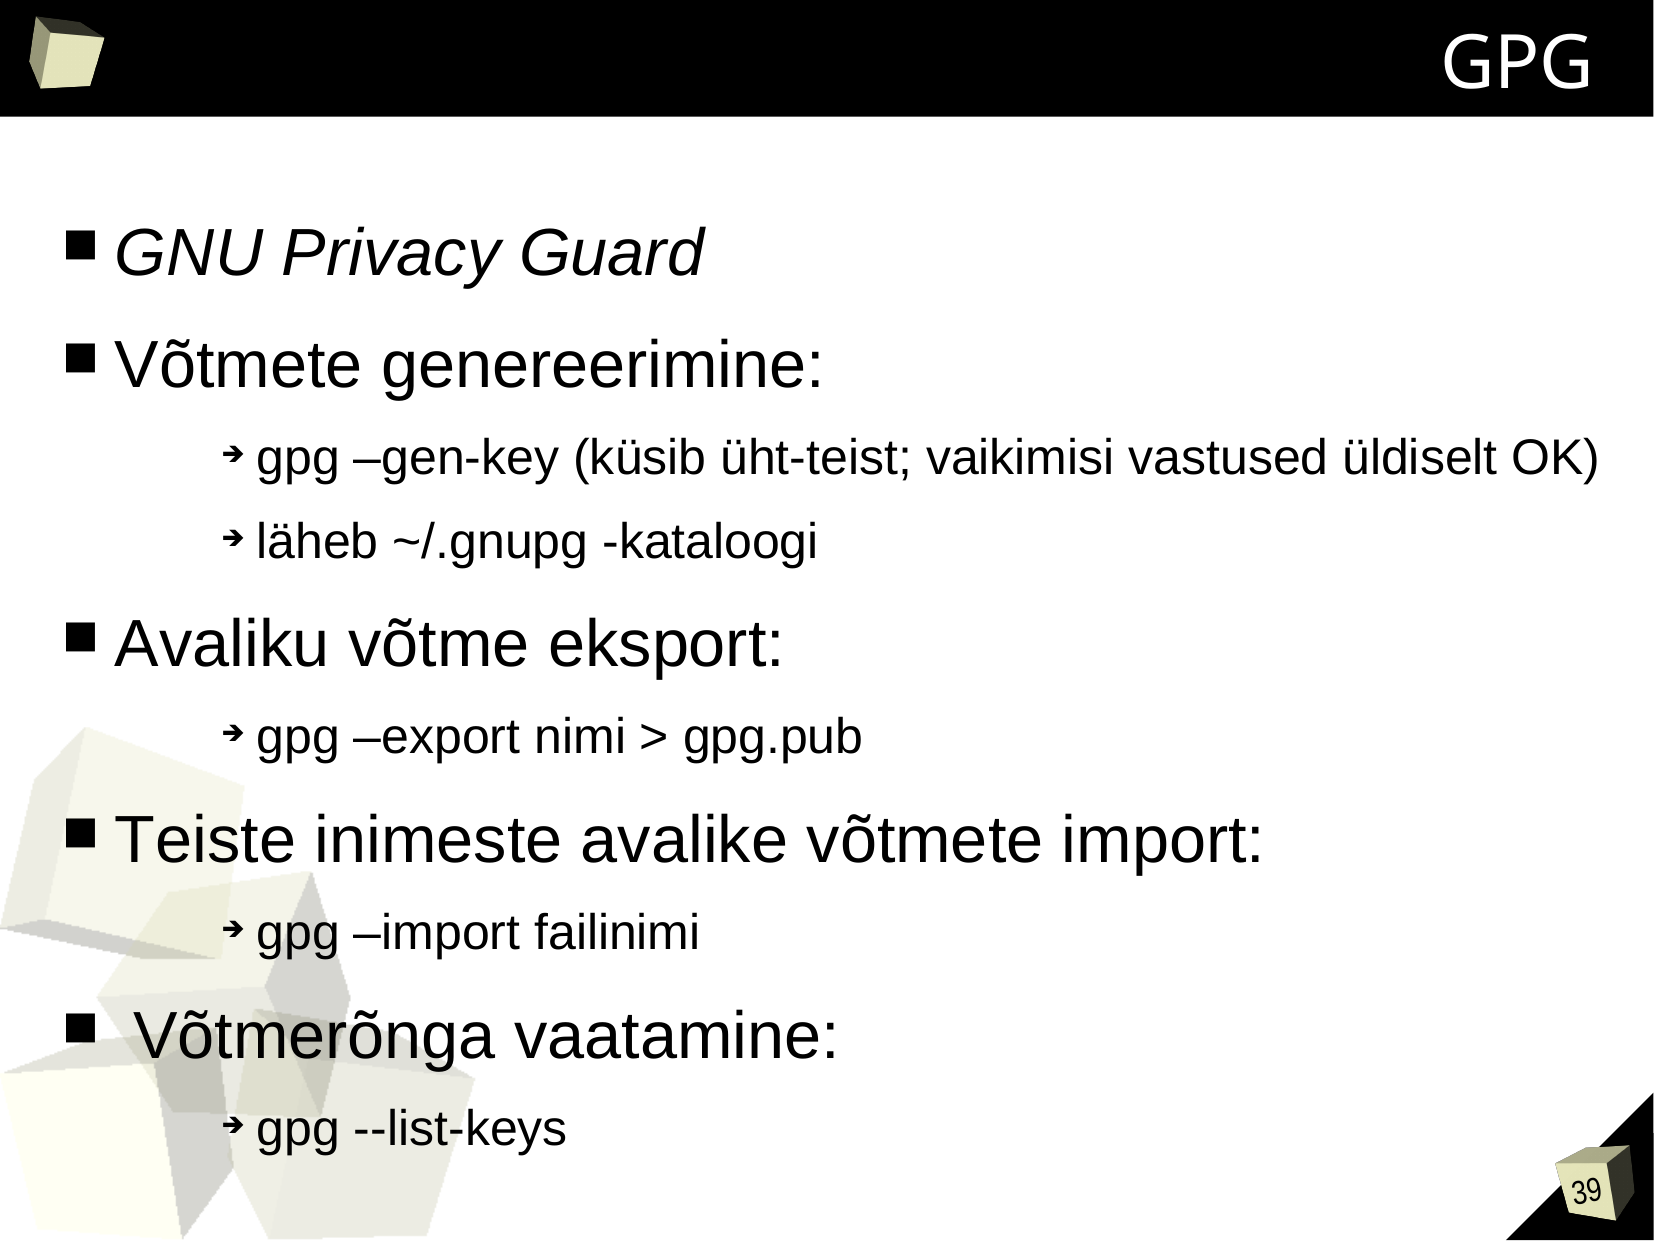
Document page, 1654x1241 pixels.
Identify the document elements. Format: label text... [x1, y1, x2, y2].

title GPG [118, 0, 1595, 119]
list GNU Privacy Guard Võtmete genereerimine: gpg –gen-key (küsib üht-teist; vaikimisi vastused üldiselt OK) läheb ~/.gnupg -kataloogi Avaliku võtme eksport: gpg –export nimi > gpg.pub Teiste inimeste avalike võtmete import: gpg –import failinimi Võtmerõnga vaatamine: gpg --list-keys [44, 177, 1642, 1214]
picture [0, 726, 477, 1241]
